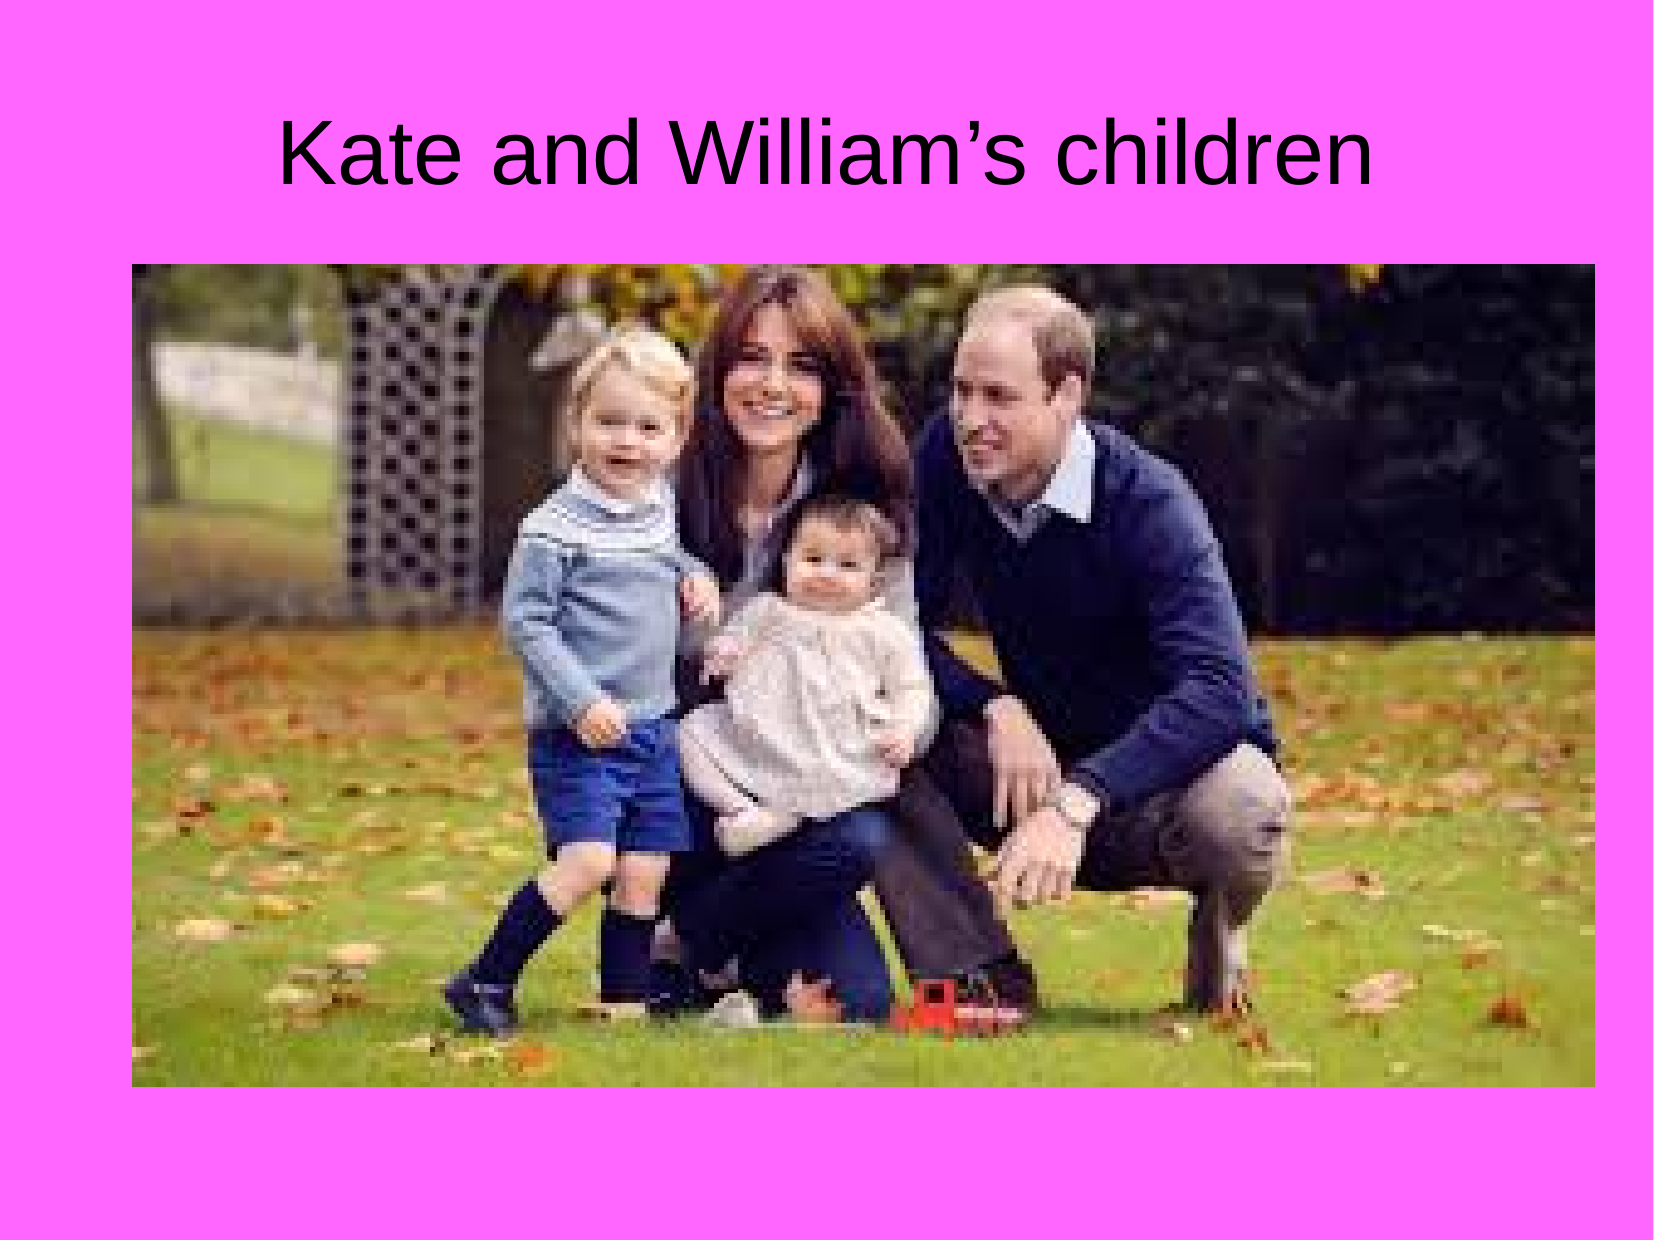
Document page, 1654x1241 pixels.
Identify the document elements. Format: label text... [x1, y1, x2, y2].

title Kate and William’s children [82, 49, 1571, 257]
picture [132, 264, 1595, 1087]
